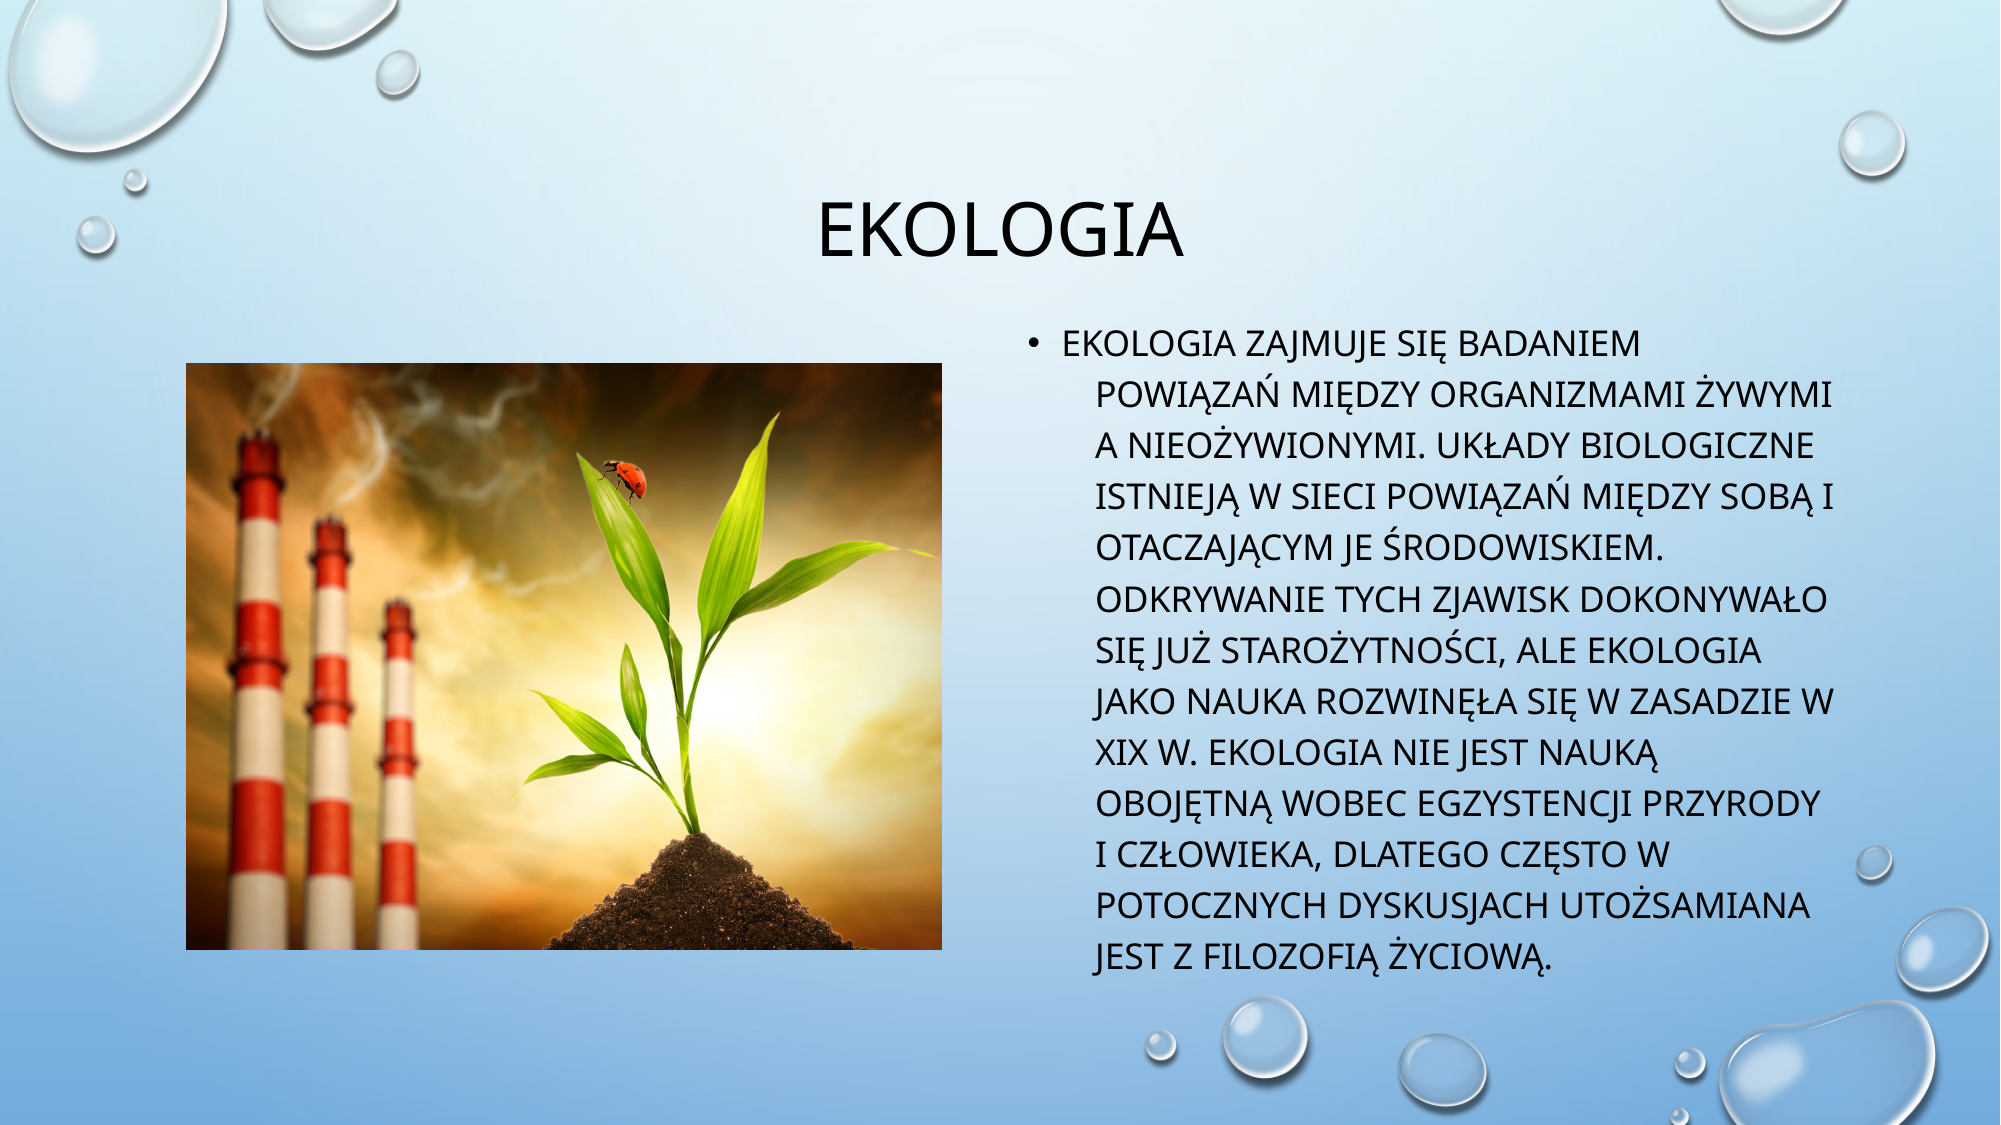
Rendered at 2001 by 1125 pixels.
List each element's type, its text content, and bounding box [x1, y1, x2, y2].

title ekologia [149, 101, 1851, 364]
list Ekologia zajmuje się badaniem powiązań między organizmami żywymi a nieożywionymi. układy biologiczne istnieją w sieci powiązań między sobą i otaczającym je środowiskiem. Odkrywanie tych zjawisk dokonywało się już starożytności, ale ekologia jako nauka rozwinęła się w zasadzie w XIX w. Ekologia nie jest nauką obojętną wobec egzystencji przyrody i człowieka, dlatego często w potocznych dyskusjach utożsamiana jest Z filozofią ŻYCIOWĄ. [1012, 304, 1851, 1062]
picture [186, 363, 942, 951]
